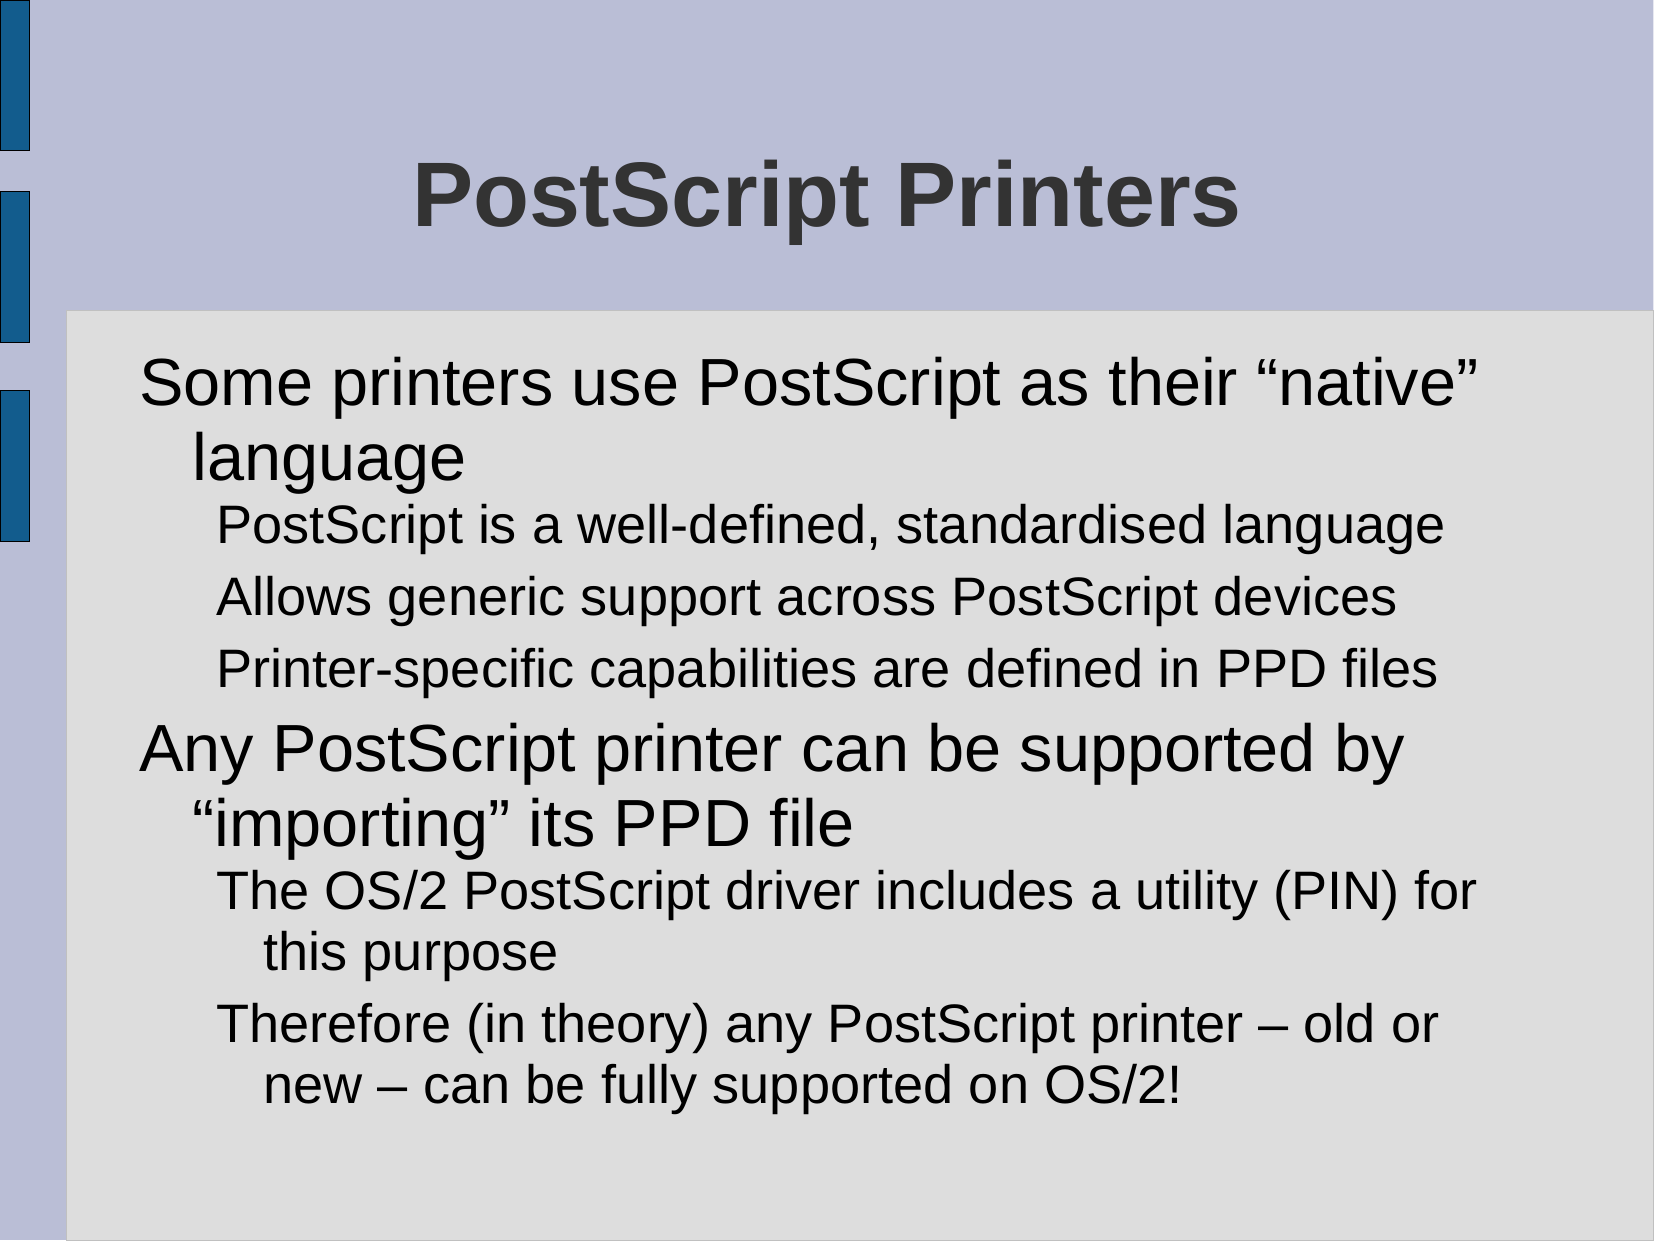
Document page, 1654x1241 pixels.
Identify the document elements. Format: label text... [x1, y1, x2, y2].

title PostScript Printers [121, 91, 1534, 299]
list Some printers use PostScript as their “native” language PostScript is a well-defined, standardised language Allows generic support across PostScript devices Printer-specific capabilities are defined in PPD files Any PostScript printer can be supported by “importing” its PPD file The OS/2 PostScript driver includes a utility (PIN) for this purpose Therefore (in theory) any PostScript printer – old or new – can be fully supported on OS/2! [121, 344, 1534, 1197]
